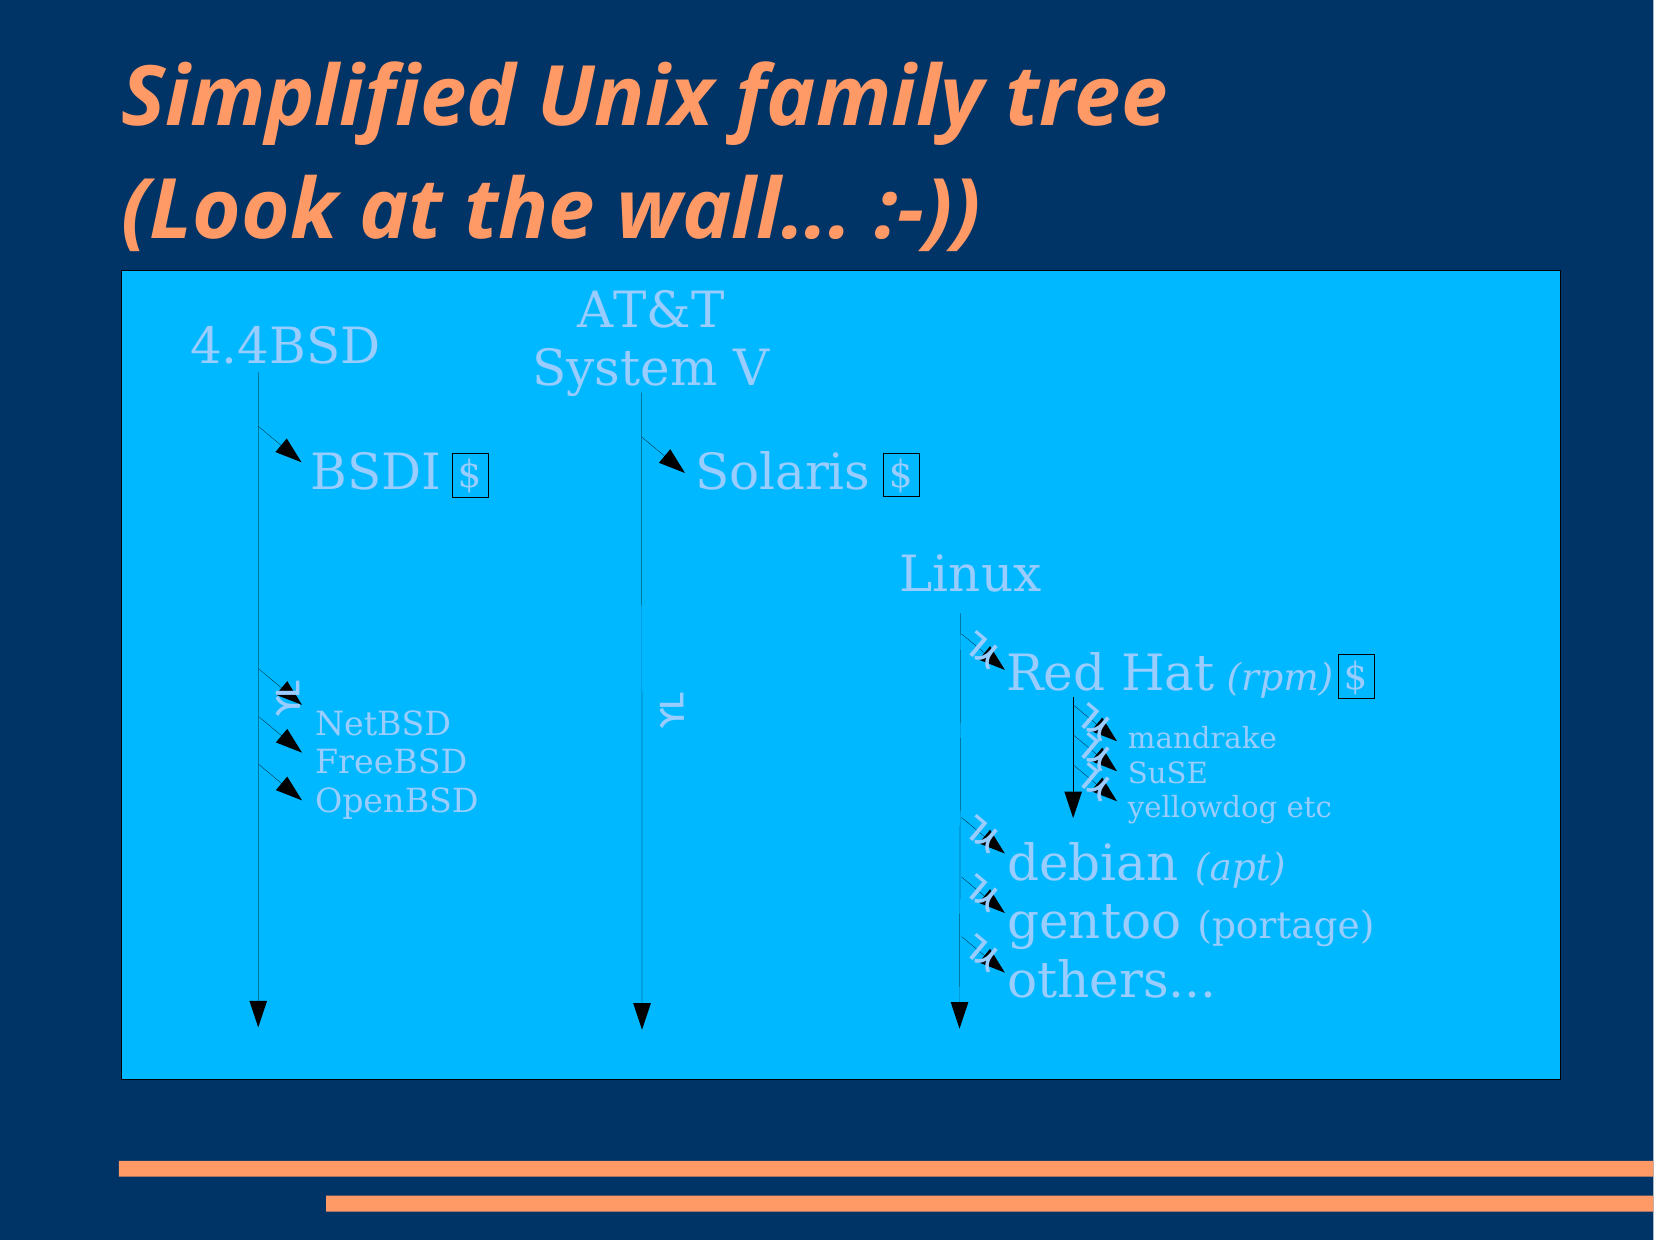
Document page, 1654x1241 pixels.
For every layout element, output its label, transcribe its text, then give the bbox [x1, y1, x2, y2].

chart [121, 270, 1561, 1080]
title Simplified Unix family tree (Look at the wall... :-)) [121, 42, 1534, 258]
